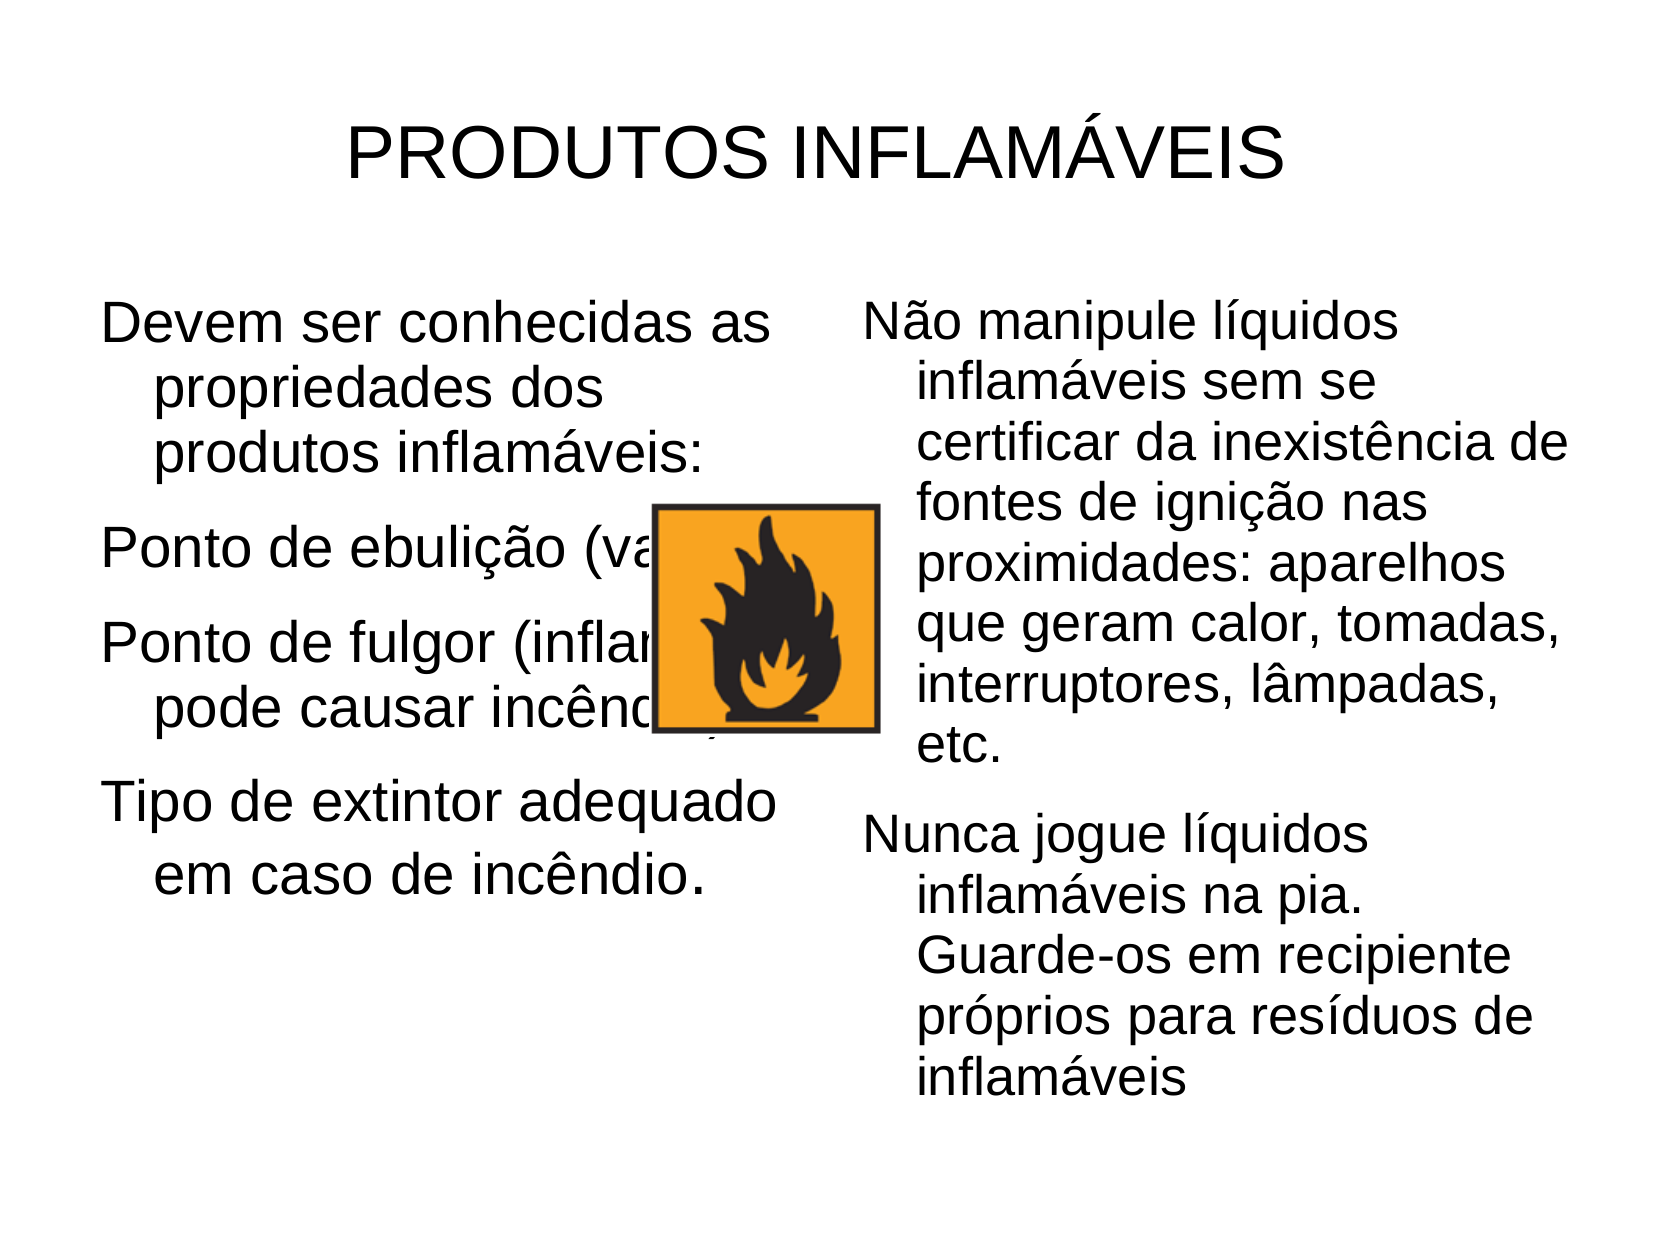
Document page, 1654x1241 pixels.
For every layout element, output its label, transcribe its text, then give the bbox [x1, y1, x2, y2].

list Não manipule líquidos inflamáveis sem se certificar da inexistência de fontes de ignição nas proximidades: aparelhos que geram calor, tomadas, interruptores, lâmpadas, etc. Nunca jogue líquidos inflamáveis na pia. Guarde-os em recipiente próprios para resíduos de inflamáveis [845, 290, 1572, 1107]
picture [649, 501, 884, 737]
title PRODUTOS INFLAMÁVEIS [82, 49, 1571, 257]
list Devem ser conhecidas as propriedades dos produtos inflamáveis: Ponto de ebulição (vapor) Ponto de fulgor (inflama)-pode causar incêndio) Tipo de extintor adequado em caso de incêndio. [82, 290, 809, 1109]
